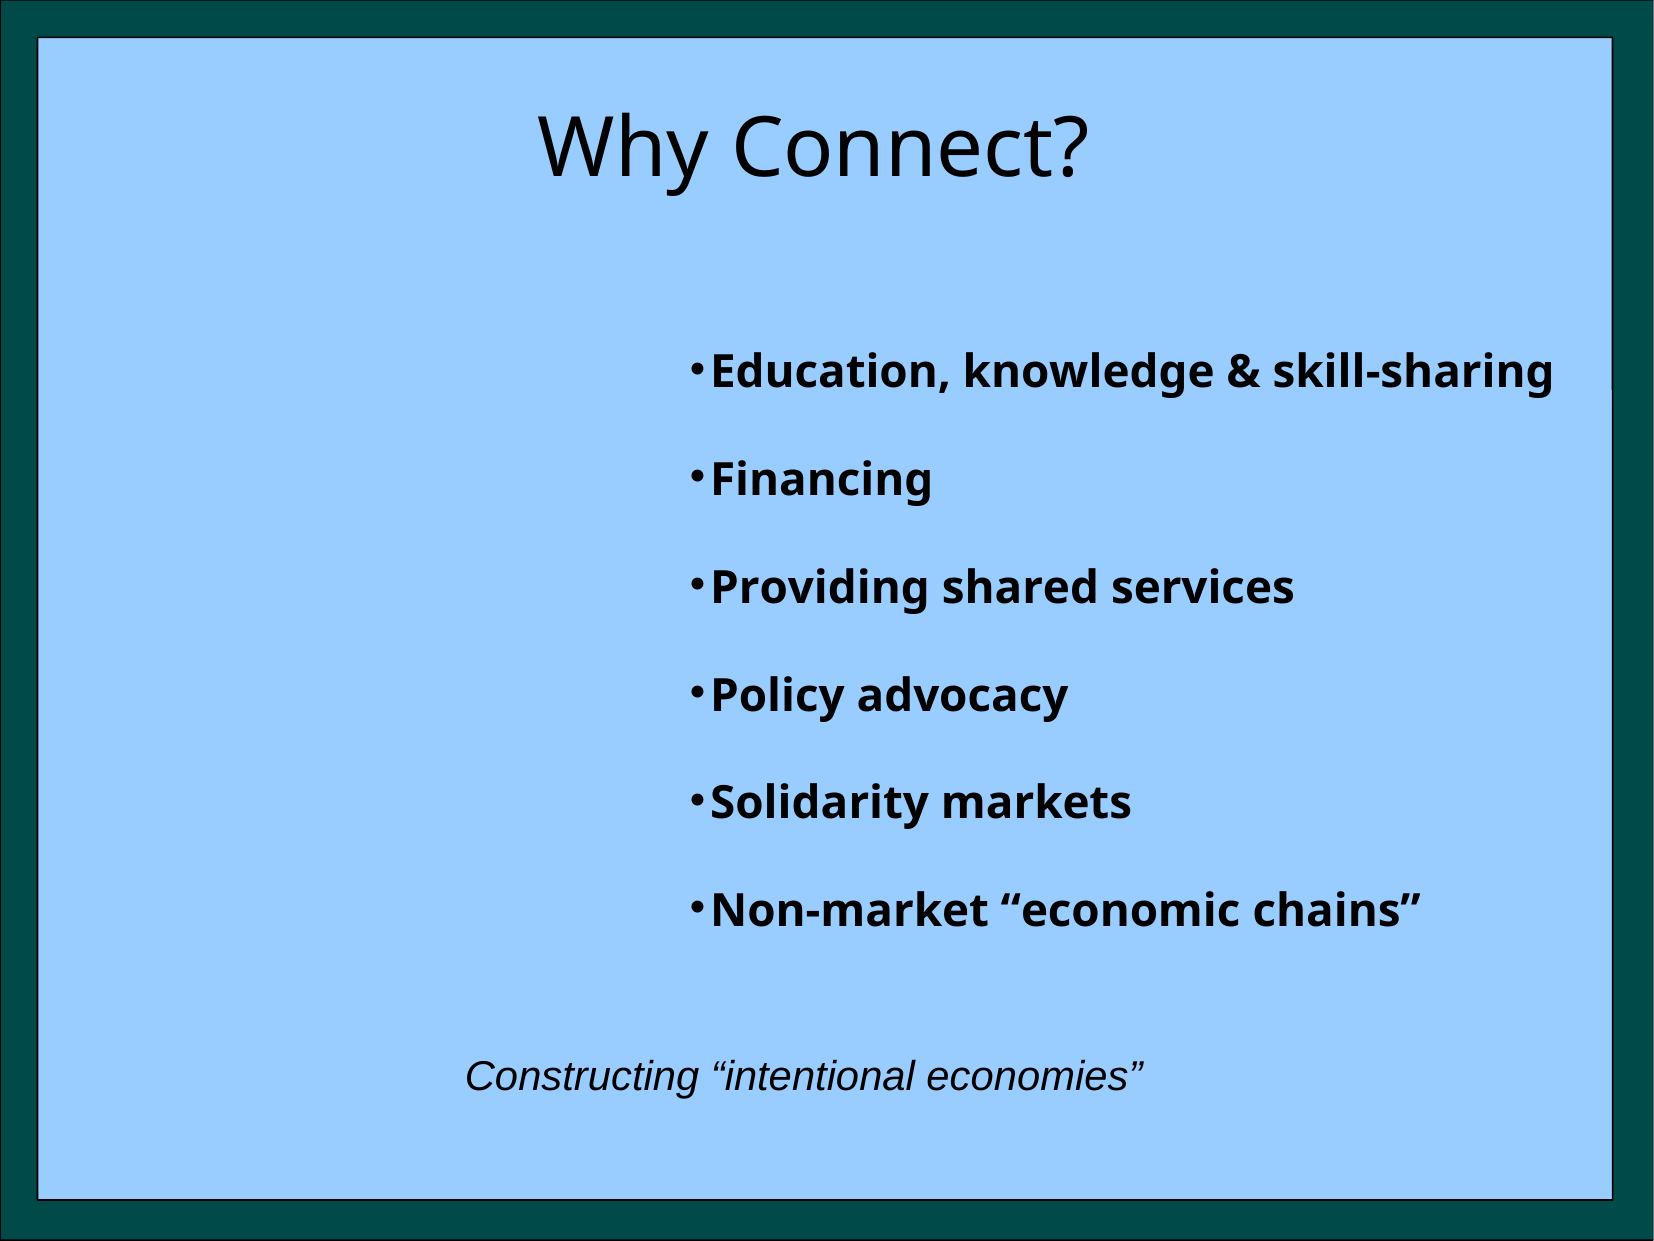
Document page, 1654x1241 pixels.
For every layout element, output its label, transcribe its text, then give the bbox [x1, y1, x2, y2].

text_box [0, 0, 1654, 1241]
text_box Constructing “intentional economies” [450, 1046, 1158, 1108]
text_box Education, knowledge & skill-sharing Financing Providing shared services Policy advocacy Solidarity markets Non-market “economic chains” [674, 337, 1047, 396]
text_box Why Connect? [75, 91, 1576, 226]
